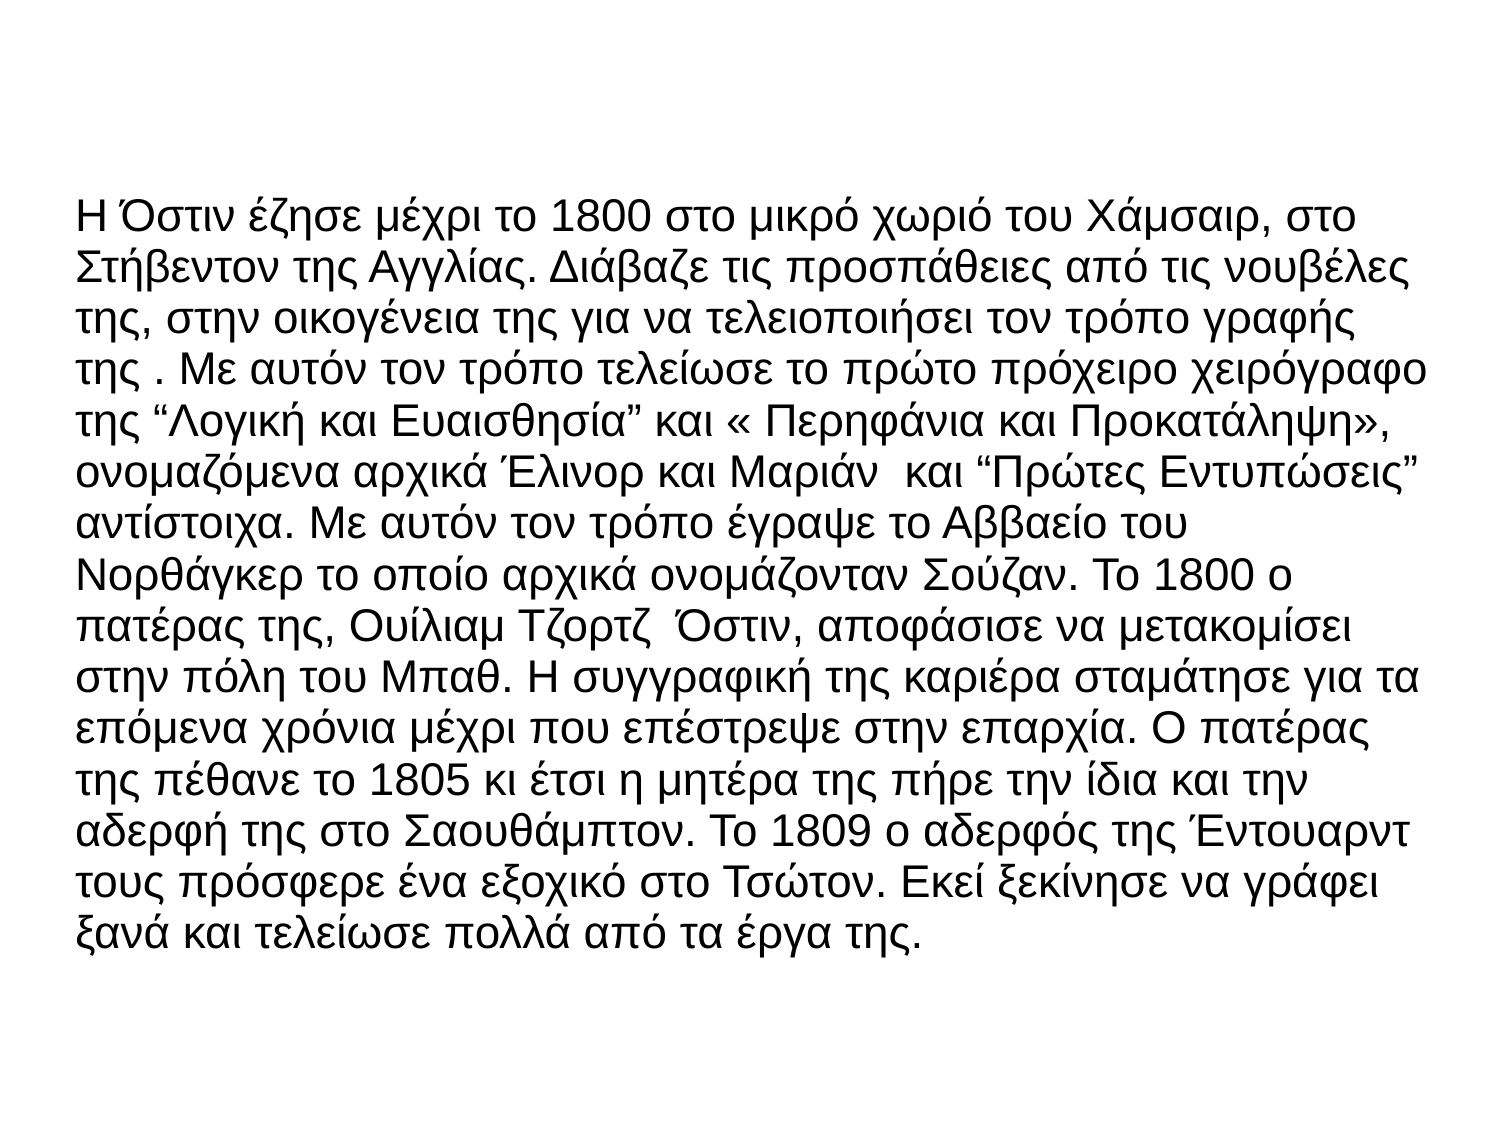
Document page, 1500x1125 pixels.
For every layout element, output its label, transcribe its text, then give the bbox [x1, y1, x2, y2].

list Η Όστιν έζησε μέχρι το 1800 στο μικρό χωριό του Χάμσαιρ, στο Στήβεντον της Αγγλίας. Διάβαζε τις προσπάθειες από τις νουβέλες της, στην οικογένεια της για να τελειοποιήσει τον τρόπο γραφής της . Με αυτόν τον τρόπο τελείωσε το πρώτο πρόχειρο χειρόγραφο της “Λογική και Ευαισθησία” και « Περηφάνια και Προκατάληψη», ονομαζόμενα αρχικά Έλινορ και Μαριάν και “Πρώτες Εντυπώσεις” αντίστοιχα. Με αυτόν τον τρόπο έγραψε το Αββαείο του Νορθάγκερ το οποίο αρχικά ονομάζονταν Σούζαν. Το 1800 ο πατέρας της, Ουίλιαμ Τζορτζ Όστιν, αποφάσισε να μετακομίσει στην πόλη του Μπαθ. Η συγγραφική της καριέρα σταμάτησε για τα επόμενα χρόνια μέχρι που επέστρεψε στην επαρχία. Ο πατέρας της πέθανε το 1805 κι έτσι η μητέρα της πήρε την ίδια και την αδερφή της στο Σαουθάμπτον. Το 1809 ο αδερφός της Έντουαρντ τους πρόσφερε ένα εξοχικό στο Τσώτον. Εκεί ξεκίνησε να γράφει ξανά και τελείωσε πολλά από τα έργα της. [75, 118, 1430, 1079]
